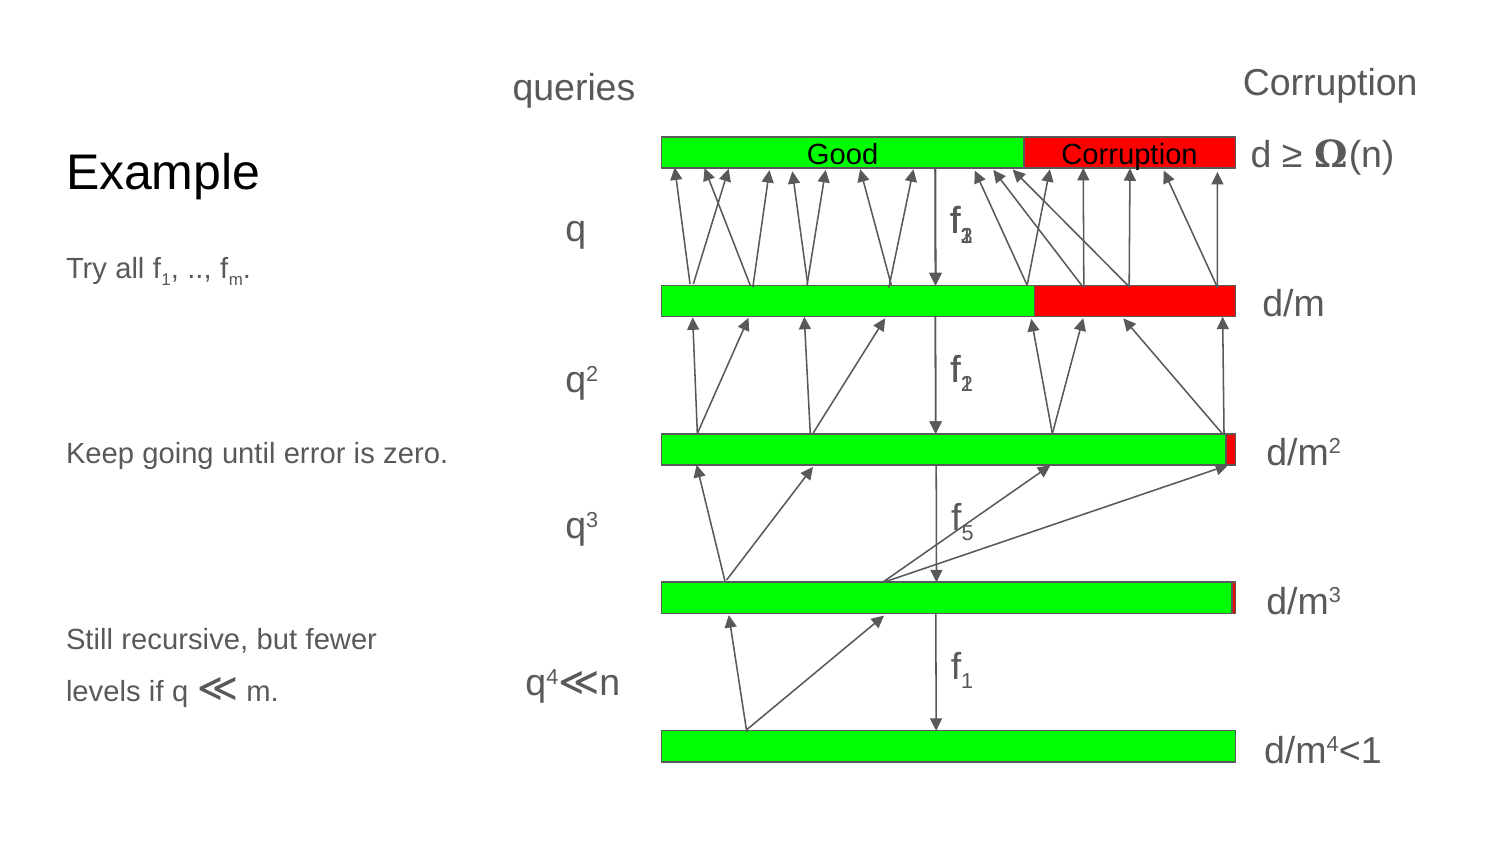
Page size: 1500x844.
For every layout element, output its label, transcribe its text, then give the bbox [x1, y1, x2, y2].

text_box f5 [955, 548, 990, 560]
text_box q3 [550, 485, 616, 561]
text_box Corruption [1023, 136, 1235, 169]
text_box d/m3 [1251, 561, 1432, 637]
text_box d/m [1247, 263, 1428, 339]
text_box [661, 582, 1236, 614]
text_box Good [661, 136, 1023, 169]
text_box d/m4<1 [1249, 710, 1430, 786]
text_box queries [497, 47, 652, 114]
text_box f2 [935, 181, 989, 263]
text_box f5 [936, 478, 990, 543]
text_box f2 [982, 181, 989, 197]
text_box f1 [935, 626, 989, 708]
text_box q [550, 188, 616, 264]
text_box q4≪n [510, 641, 639, 719]
text_box q2 [550, 339, 616, 415]
text_box [661, 730, 1236, 763]
list Keep going until error is zero. [51, 413, 512, 519]
list Try all f1, .., fm. [51, 227, 512, 334]
text_box f2 [935, 329, 989, 411]
text_box f5 [936, 510, 990, 560]
text_box d ≥ 𝛀(n) [1235, 114, 1416, 190]
list Still recursive, but fewer levels if q ≪ m. [51, 599, 465, 770]
text_box d/m2 [1251, 412, 1432, 488]
title Example [51, 91, 512, 216]
text_box [661, 433, 1236, 466]
text_box [661, 285, 1236, 317]
text_box Corruption [1227, 42, 1451, 119]
